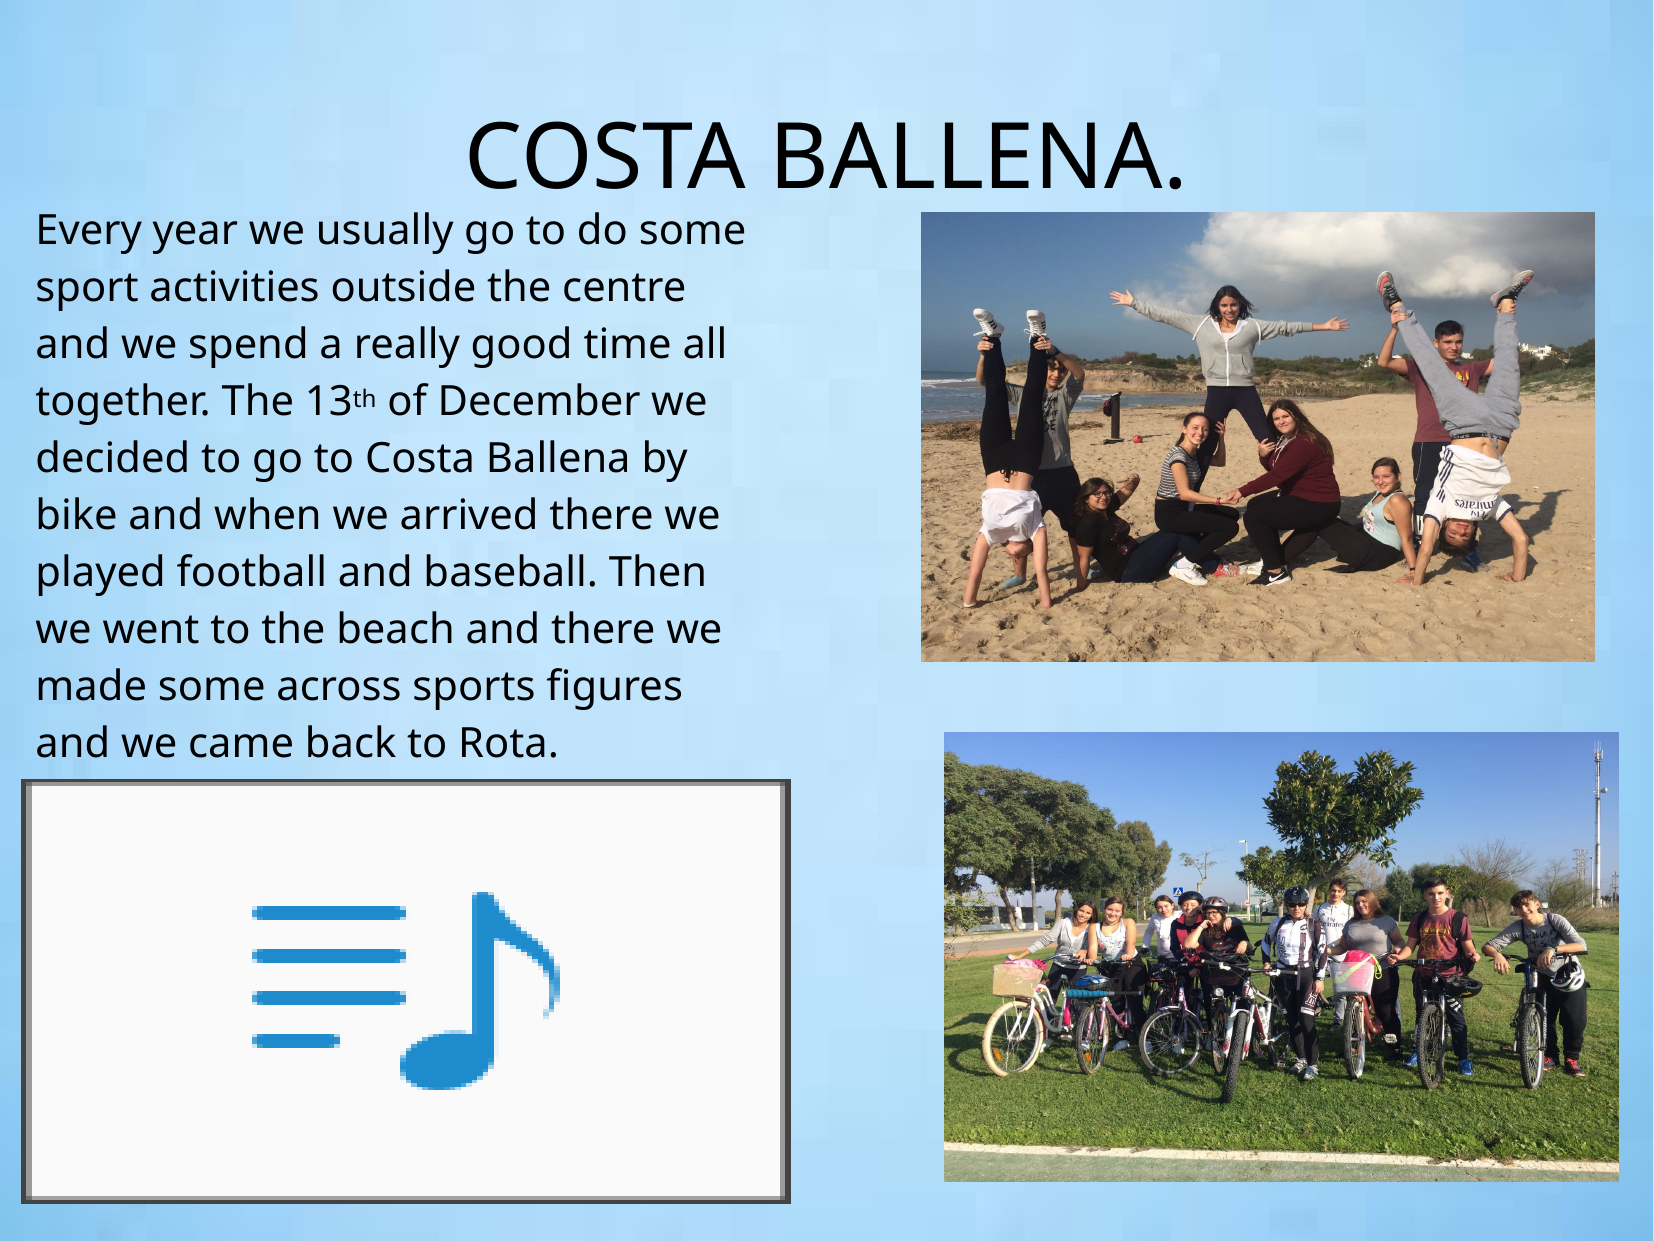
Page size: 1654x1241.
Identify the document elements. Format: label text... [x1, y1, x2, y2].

text_box [20, 778, 792, 1205]
picture [0, 0, 1654, 1241]
title COSTA BALLENA. [82, 49, 1571, 257]
list Every year we usually go to do some sport activities outside the centre and we spend a really good time all together. The 13th of December we decided to go to Costa Ballena by bike and when we arrived there we played football and baseball. Then we went to the beach and there we made some across sports figures and we came back to Rota. [35, 199, 762, 778]
